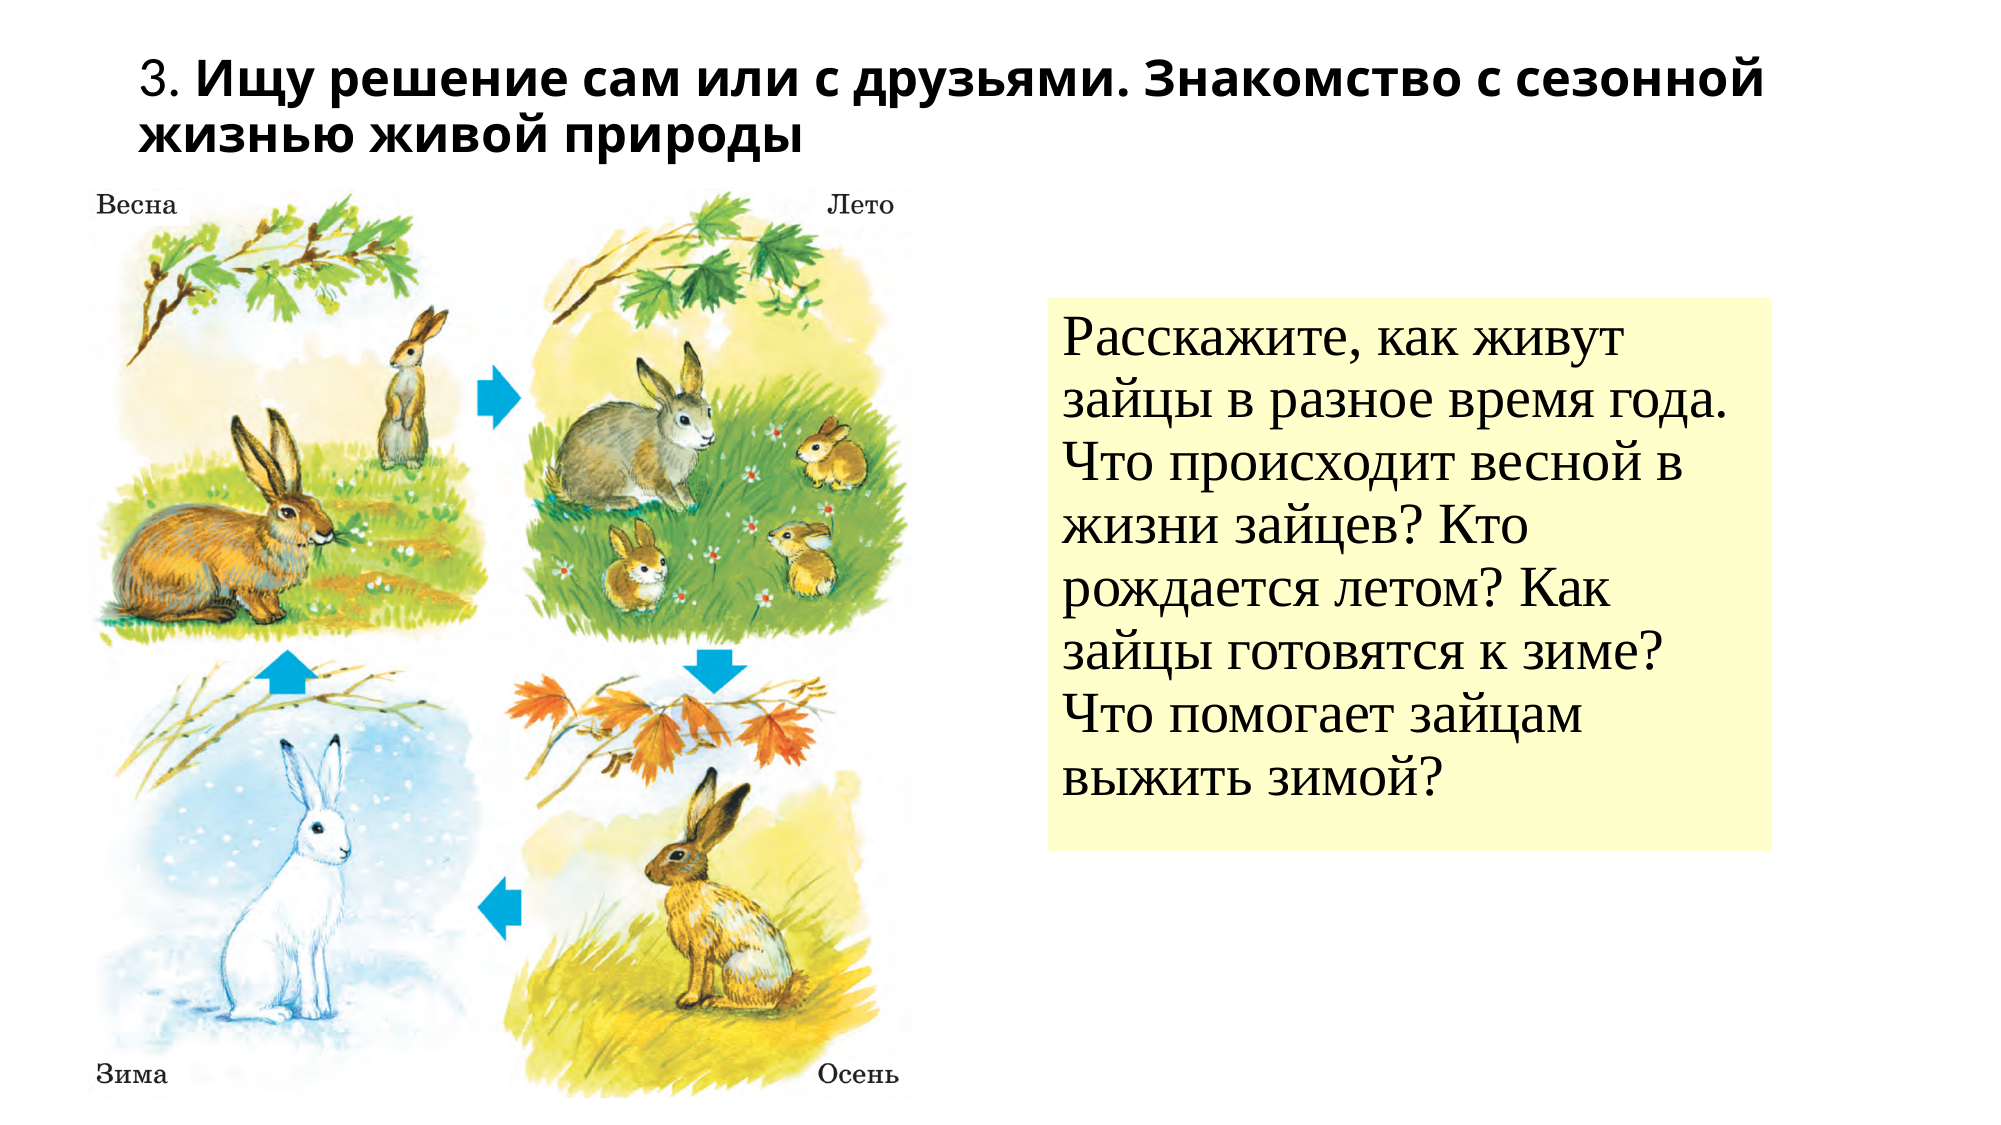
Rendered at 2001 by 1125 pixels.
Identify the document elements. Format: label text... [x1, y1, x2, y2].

title 3. Ищу решение сам или с друзьями. Знакомство с сезонной жизнью живой природы [123, 38, 1849, 173]
picture [83, 172, 937, 1098]
list Расскажите, как живут зайцы в разное время года. Что происходит весной в жизни зайцев? Кто рождается летом? Как зайцы готовятся к зиме? Что помогает зайцам выжить зимой? [1047, 297, 1773, 852]
